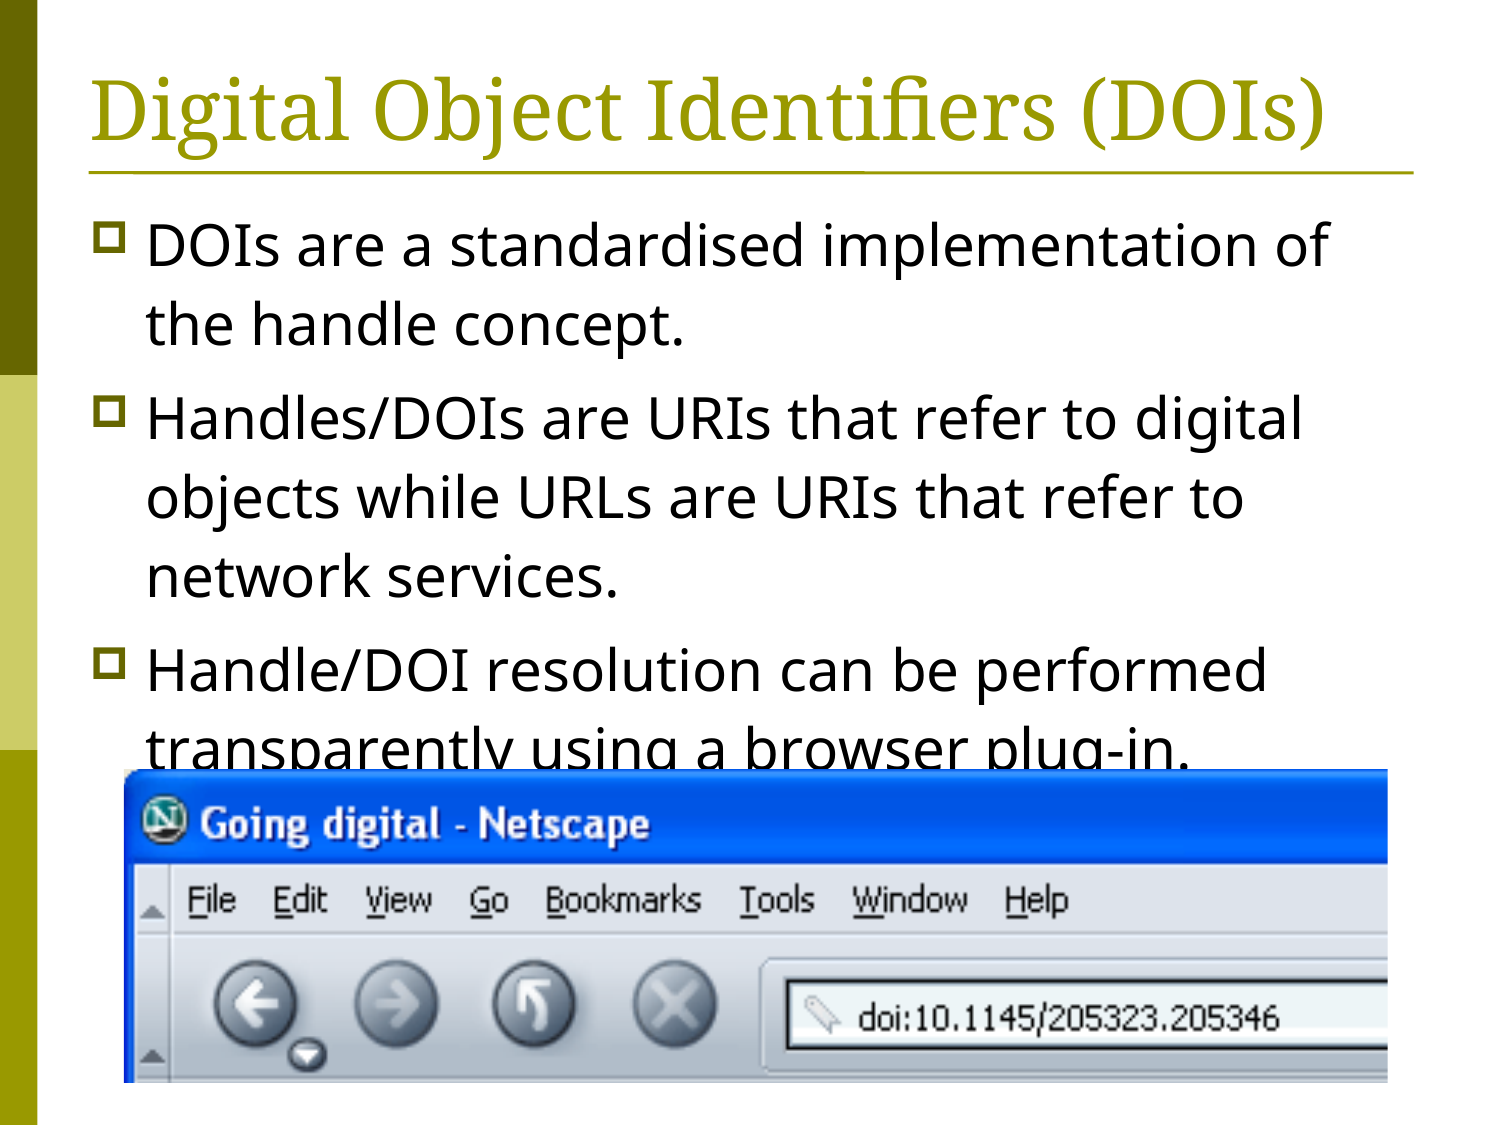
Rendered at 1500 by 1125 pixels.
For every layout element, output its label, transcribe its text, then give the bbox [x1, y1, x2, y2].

list DOIs are a standardised implementation of the handle concept. Handles/DOIs are URIs that refer to digital objects while URLs are URIs that refer to network services. Handle/DOI resolution can be performed transparently using a browser plug-in. [75, 196, 1426, 1006]
picture [123, 751, 1388, 1083]
title Digital Object Identifiers (DOIs)‏ [75, 45, 1426, 173]
